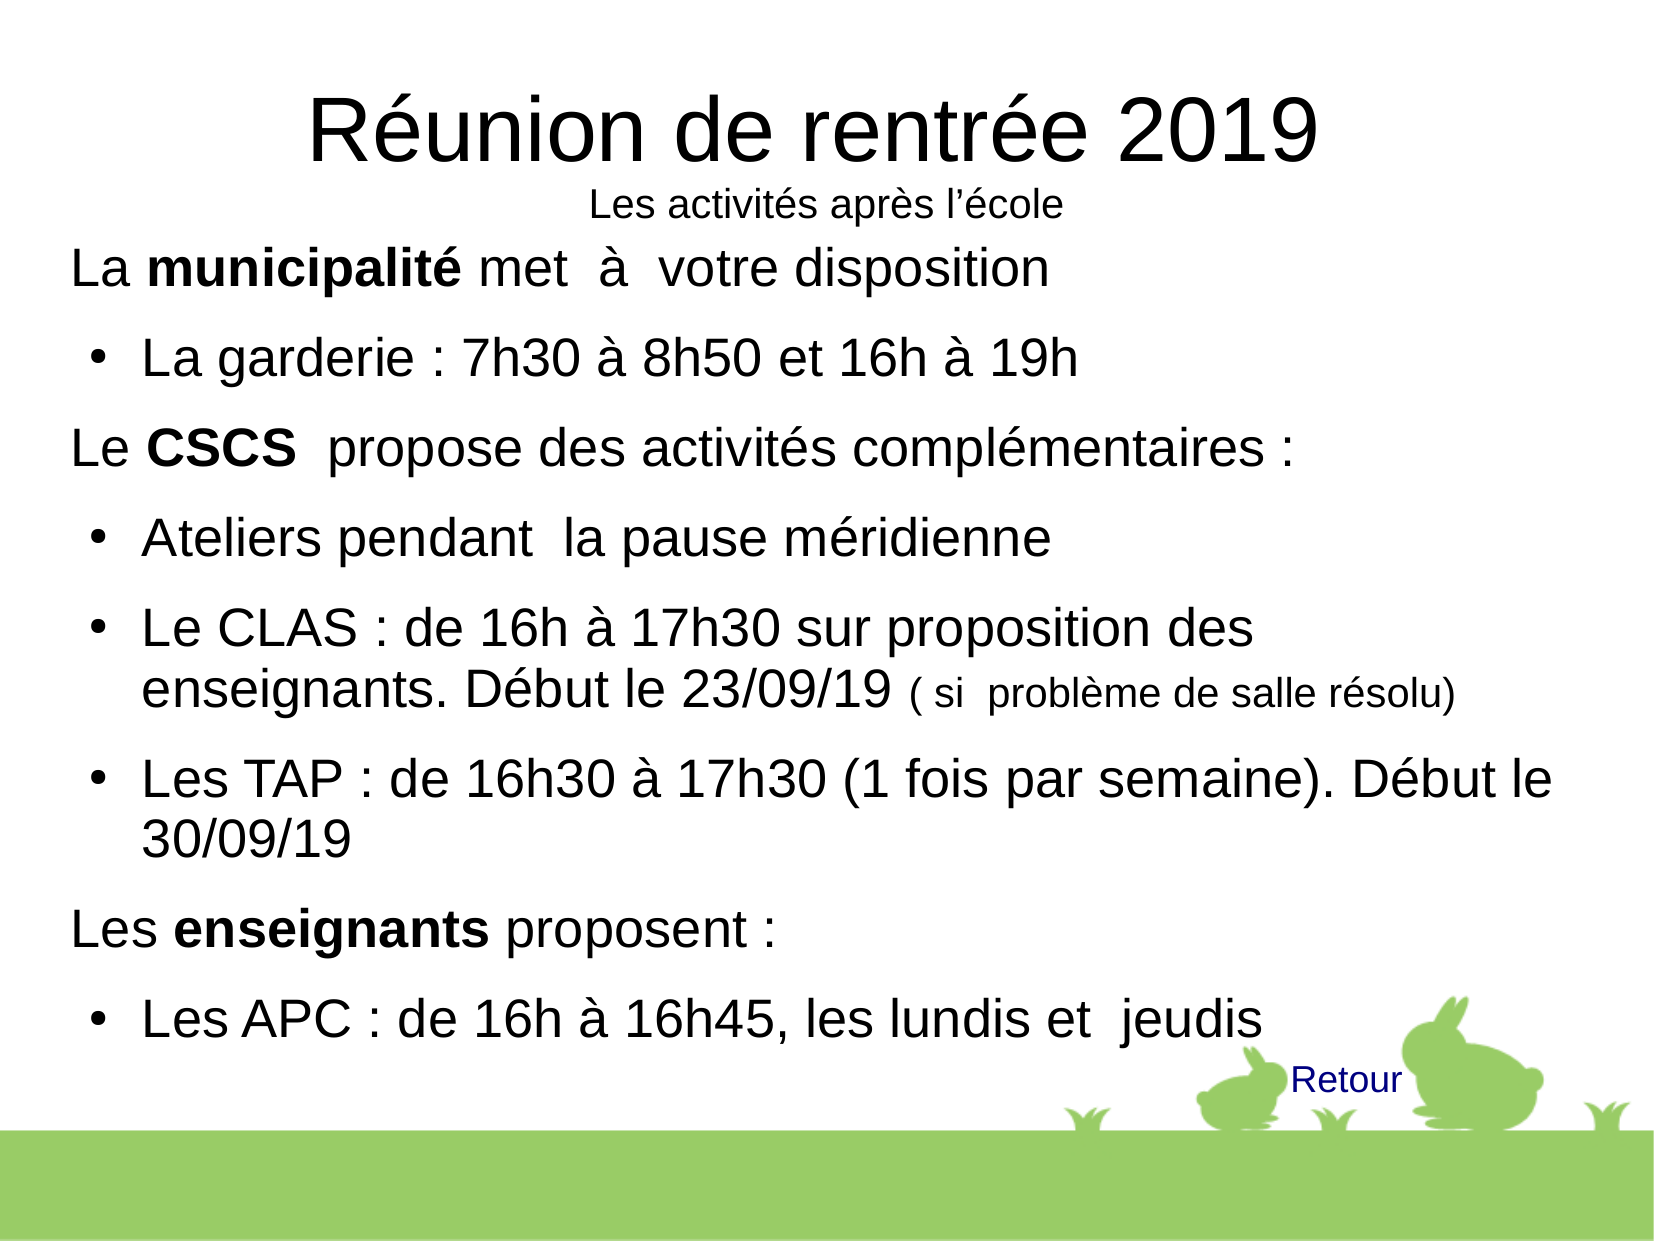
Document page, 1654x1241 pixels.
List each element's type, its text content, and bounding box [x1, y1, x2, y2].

title Réunion de rentrée 2019 Les activités après l’école [82, 49, 1571, 257]
picture [0, 0, 1654, 1241]
text_box Retour [1275, 1051, 1441, 1115]
list La municipalité met à votre disposition La garderie : 7h30 à 8h50 et 16h à 19h Le CSCS propose des activités complémentaires : Ateliers pendant la pause méridienne Le CLAS : de 16h à 17h30 sur proposition des enseignants. Début le 23/09/19 ( si problème de salle résolu) Les TAP : de 16h30 à 17h30 (1 fois par semaine). Début le 30/09/19 Les enseignants proposent : Les APC : de 16h à 16h45, les lundis et jeudis [70, 237, 1560, 1075]
